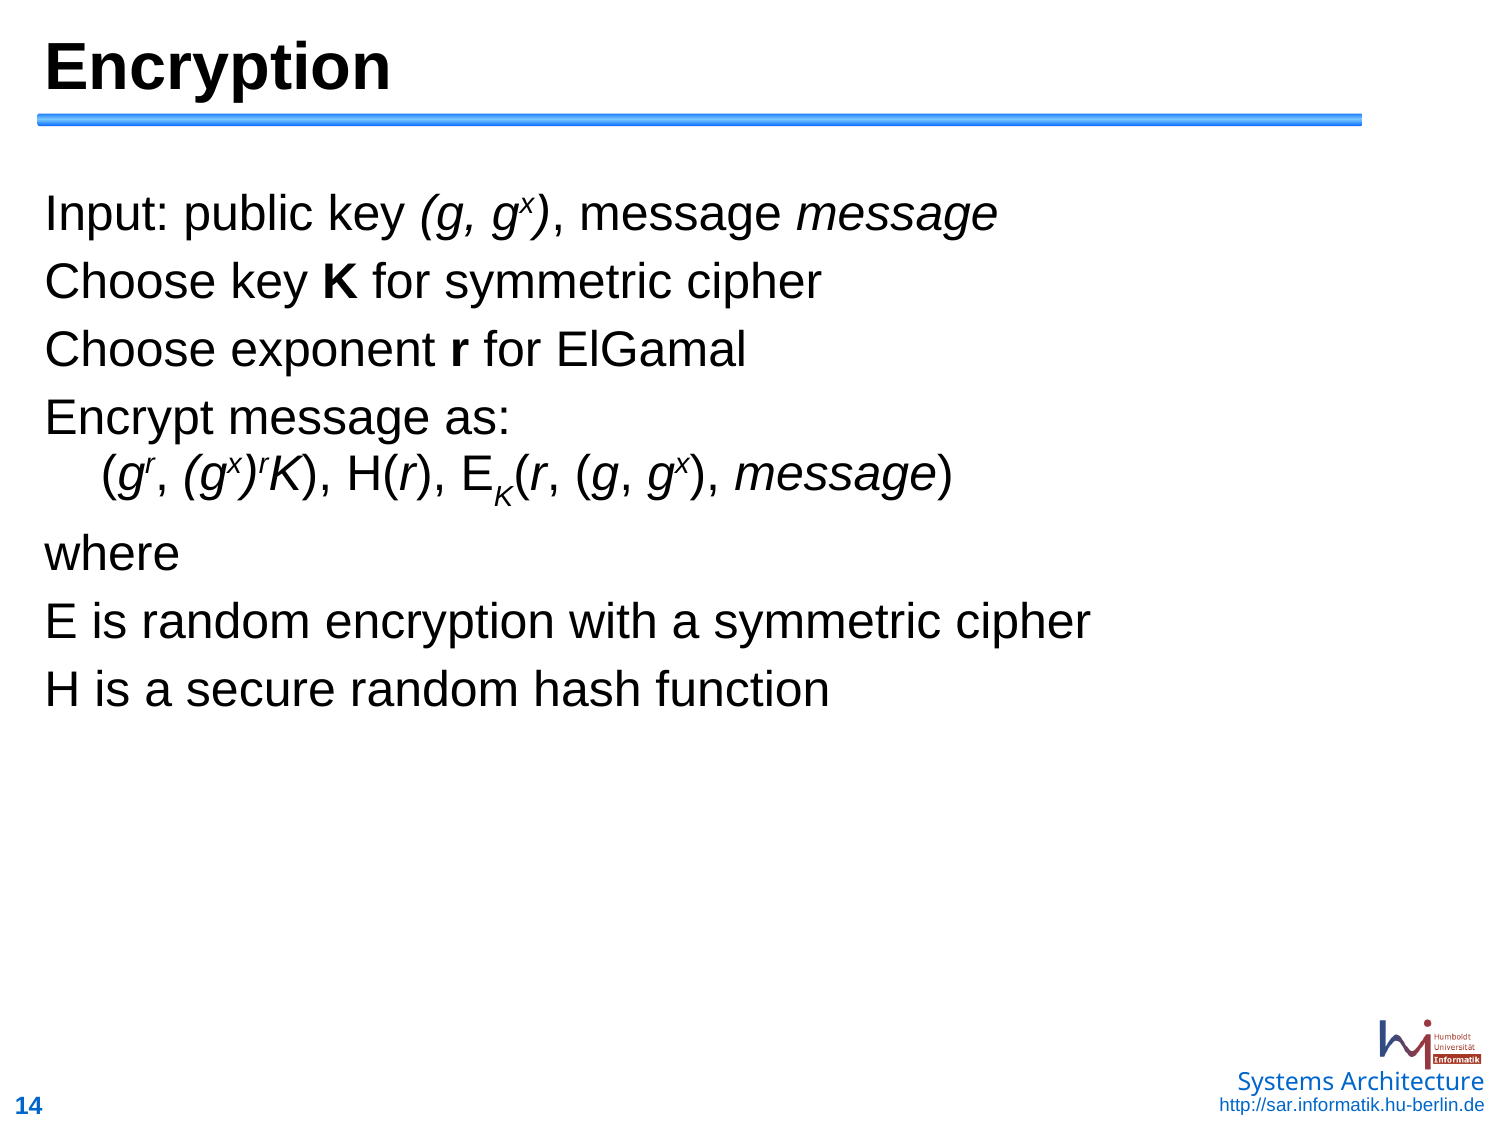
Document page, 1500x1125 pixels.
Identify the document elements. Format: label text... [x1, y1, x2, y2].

list Input: public key (g, gx), message message Choose key K for symmetric cipher Choose exponent r for ElGamal Encrypt message as: (gr, (gx)rK), H(r), EK(r, (g, gx), message) where E is random encryption with a symmetric cipher H is a secure random hash function [29, 177, 1477, 1059]
title Encryption [29, 20, 1500, 114]
picture [1376, 1016, 1483, 1071]
